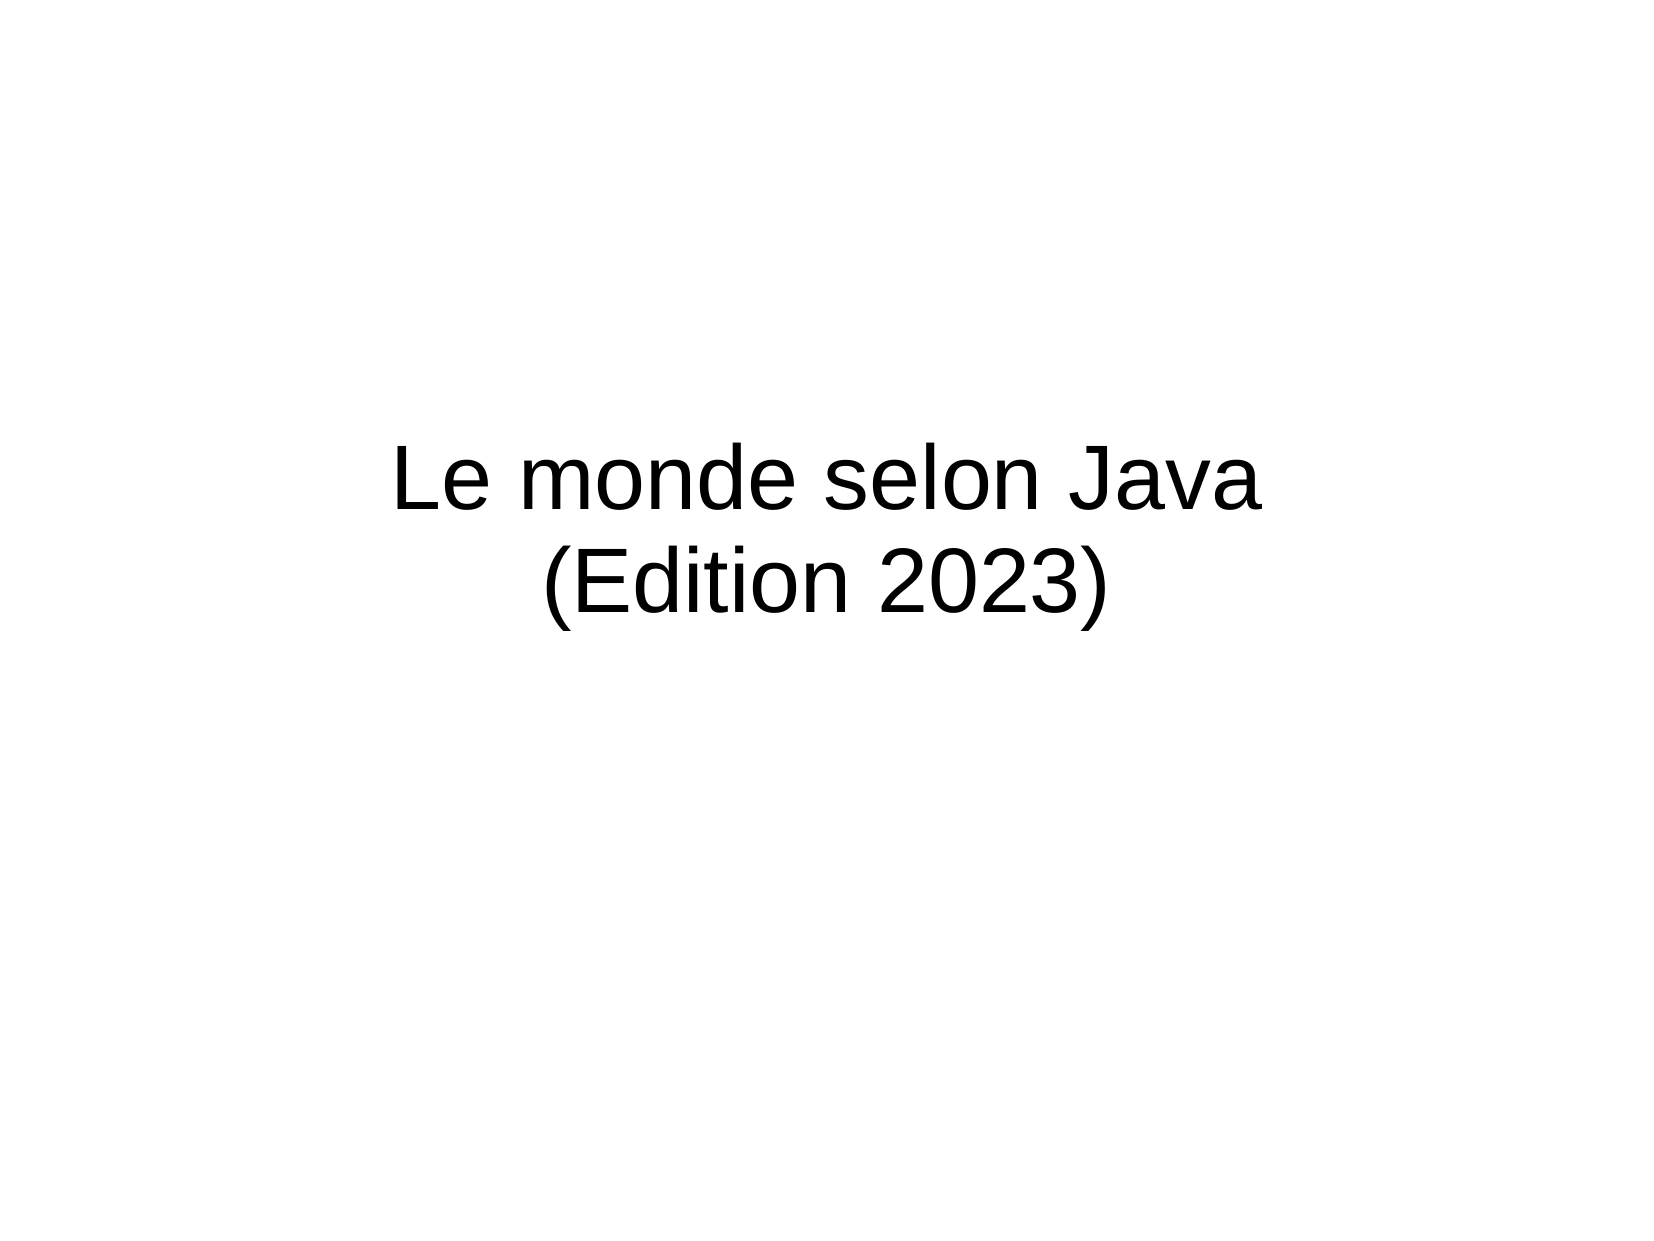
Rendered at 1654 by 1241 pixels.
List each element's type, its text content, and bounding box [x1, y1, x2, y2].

subtitle Le monde selon Java (Edition 2023) [82, 49, 1571, 1010]
